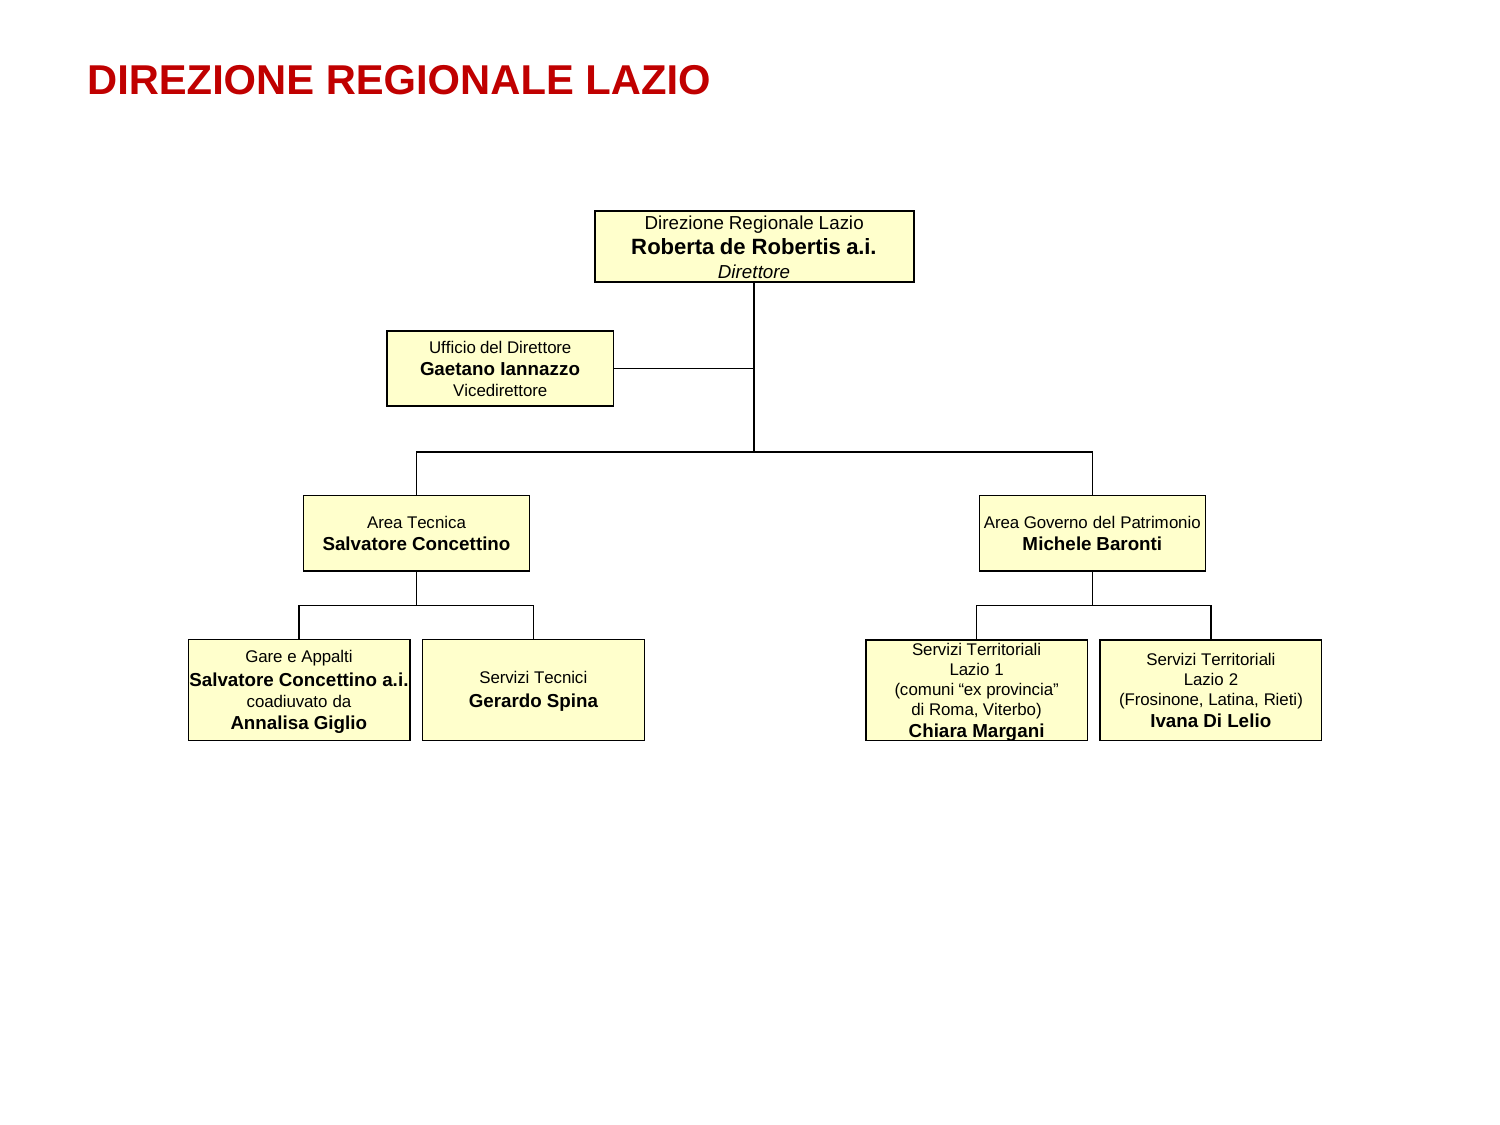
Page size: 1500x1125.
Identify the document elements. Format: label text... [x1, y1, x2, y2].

text_box DIREZIONE REGIONALE LAZIO [72, 45, 1462, 128]
picture [177, 205, 1323, 753]
